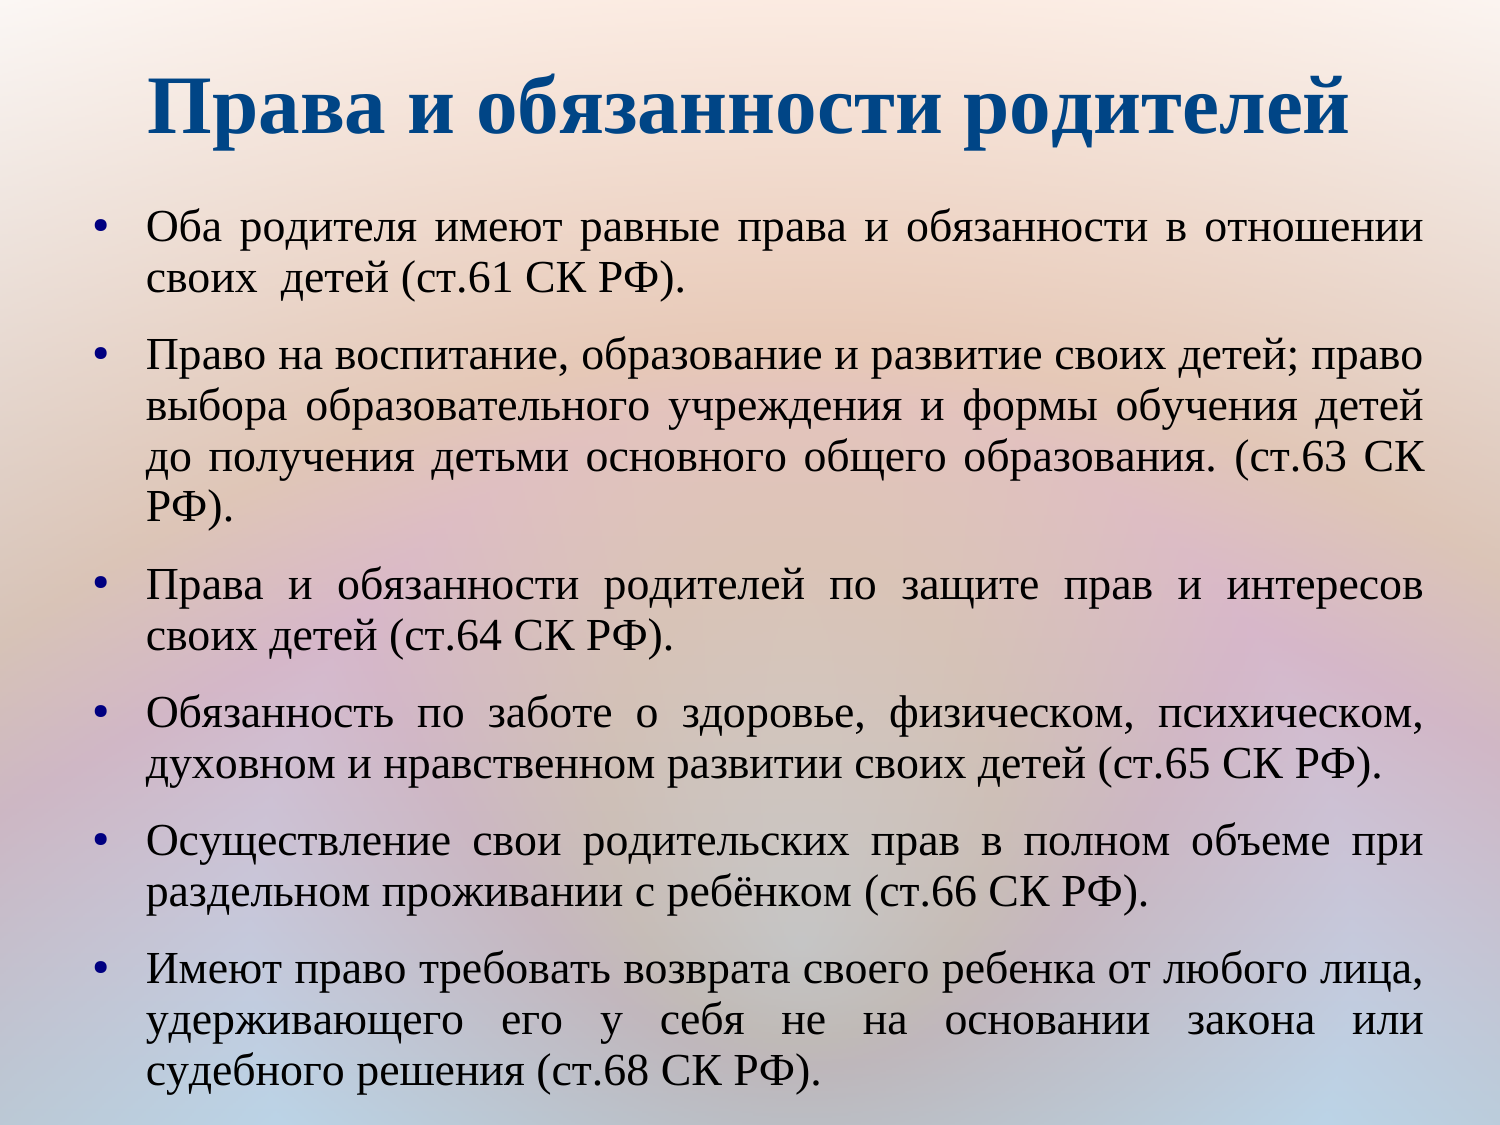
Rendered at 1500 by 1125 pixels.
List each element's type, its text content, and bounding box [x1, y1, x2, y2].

picture [0, 0, 1500, 1125]
title Права и обязанности родителей [75, 45, 1426, 166]
list Оба родителя имеют равные права и обязанности в отношении своих детей (ст.61 СК РФ). Право на воспитание, образование и развитие своих детей; право выбора образовательного учреждения и формы обучения детей до получения детьми основного общего образования. (ст.63 СК РФ). Права и обязанности родителей по защите прав и интересов своих детей (ст.64 СК РФ). Обязанность по заботе о здоровье, физическом, психическом, духовном и нравственном развитии своих детей (ст.65 СК РФ). Осуществление свои родительских прав в полном объеме при раздельном проживании с ребёнком (ст.66 СК РФ). Имеют право требовать возврата своего ребенка от любого лица, удерживающего его у себя не на основании закона или судебного решения (ст.68 СК РФ). [75, 200, 1425, 1101]
